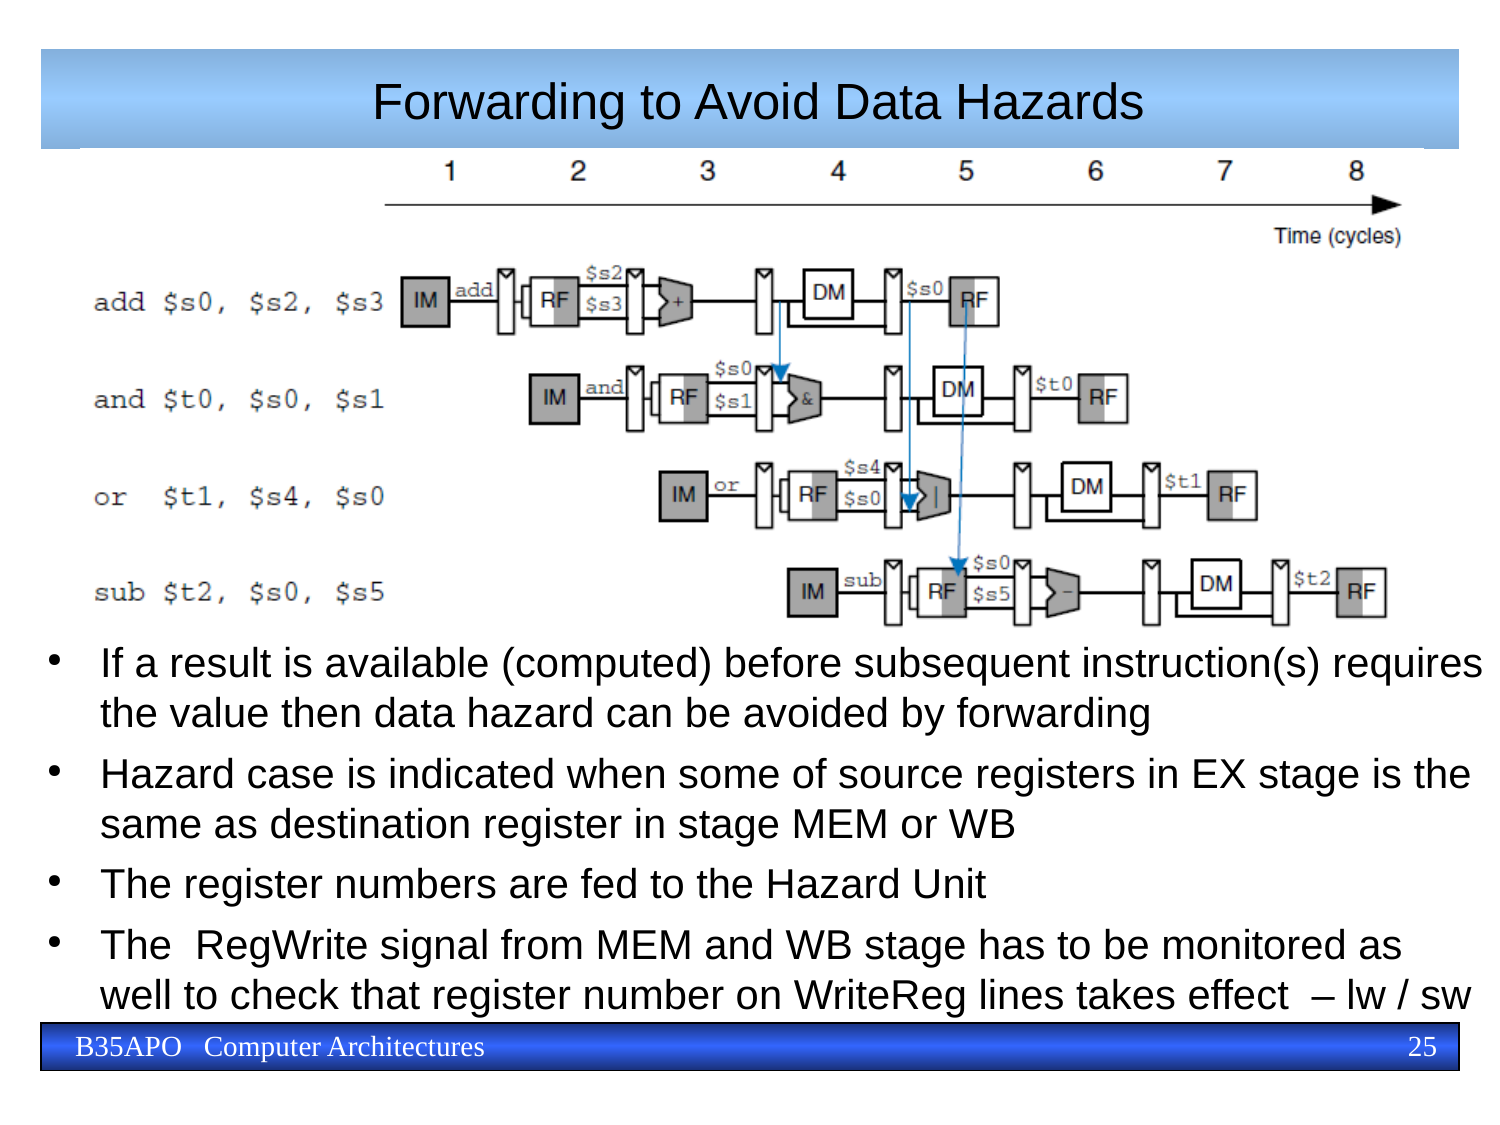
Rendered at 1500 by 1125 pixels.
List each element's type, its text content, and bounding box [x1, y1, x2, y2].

title Forwarding to Avoid Data Hazards [41, 49, 1459, 149]
list If a result is available (computed) before subsequent instruction(s) requires the value then data hazard can be avoided by forwarding Hazard case is indicated when some of source registers in EX stage is the same as destination register in stage MEM or WB The register numbers are fed to the Hazard Unit The RegWrite signal from MEM and WB stage has to be monitored as well to check that register number on WriteReg lines takes effect – lw / sw [14, 628, 1500, 1100]
picture [80, 148, 1424, 628]
